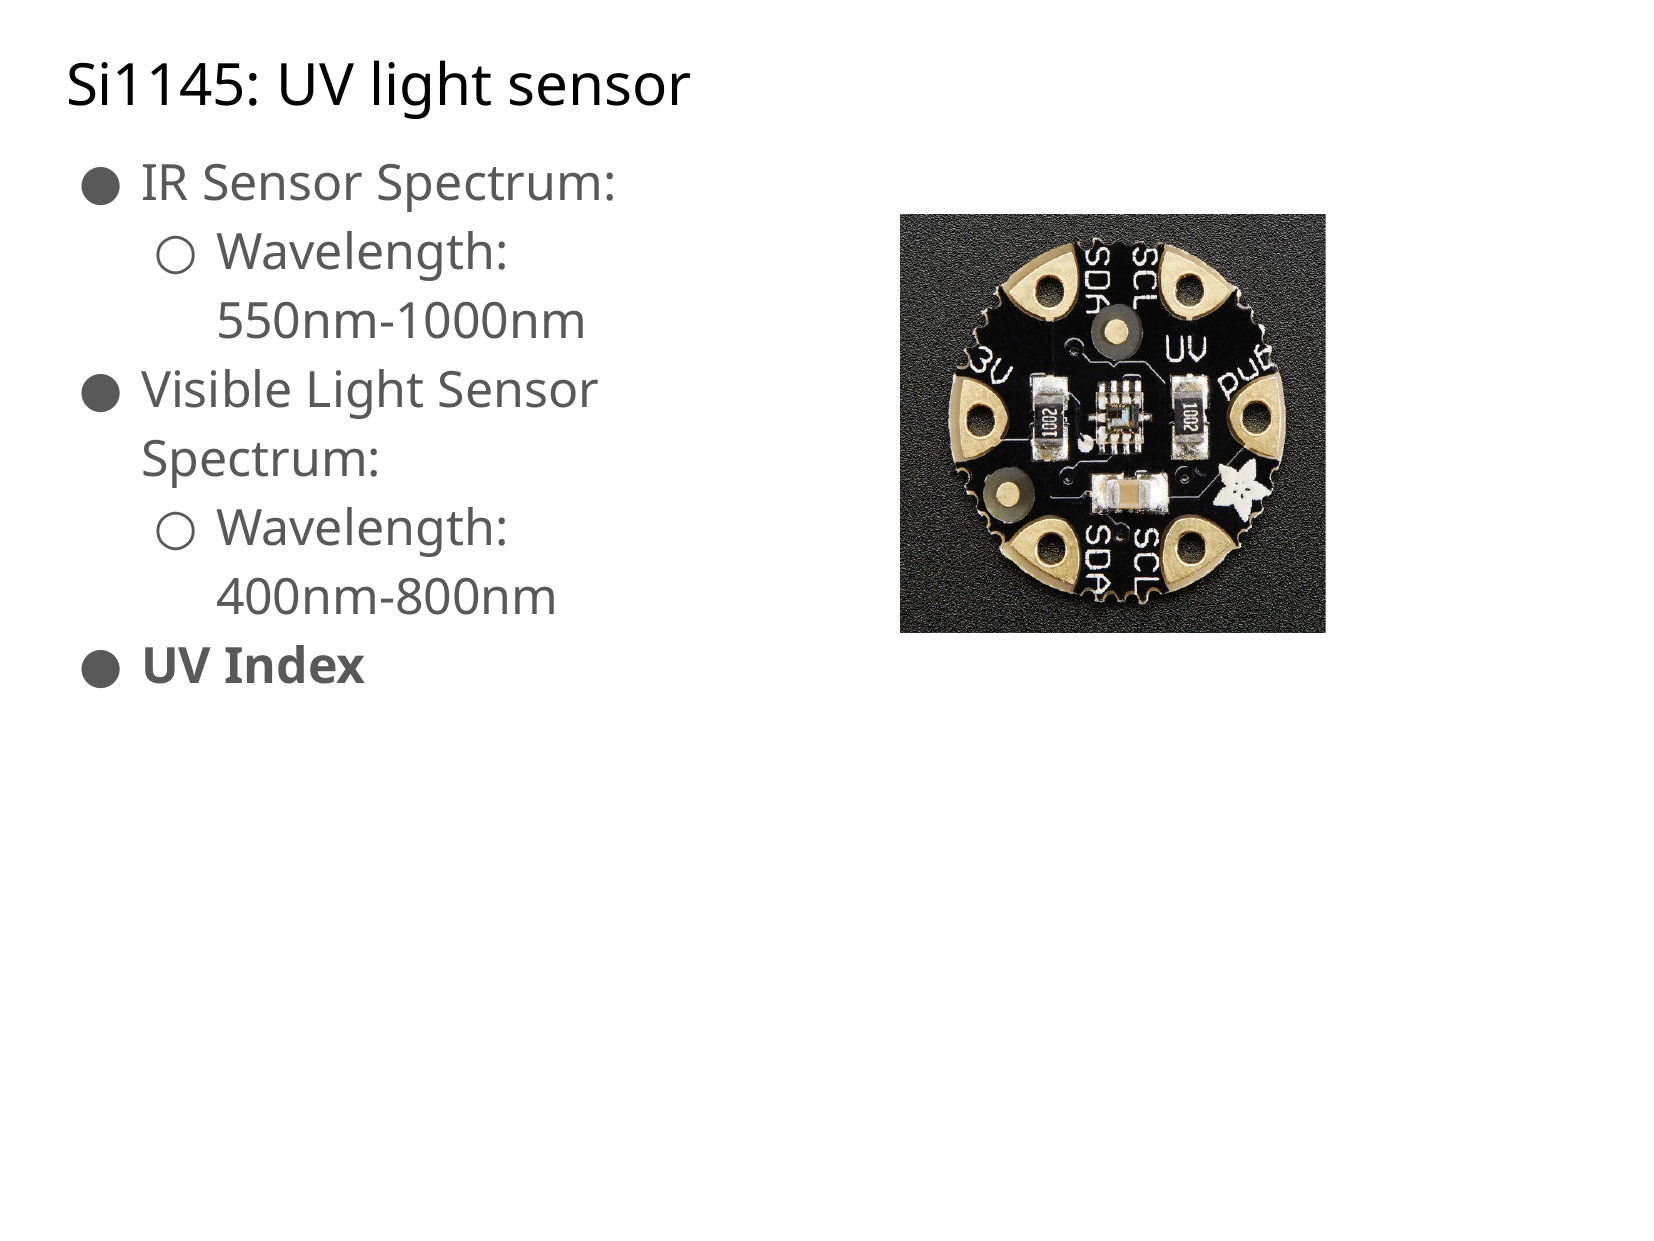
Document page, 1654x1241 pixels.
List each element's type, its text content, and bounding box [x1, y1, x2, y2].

list IR Sensor Spectrum: Wavelength: 550nm-1000nm Visible Light Sensor Spectrum: Wavelength: 400nm-800nm UV Index [51, 126, 699, 803]
title Si1145: UV light sensor [51, 32, 772, 127]
picture [900, 214, 1326, 633]
